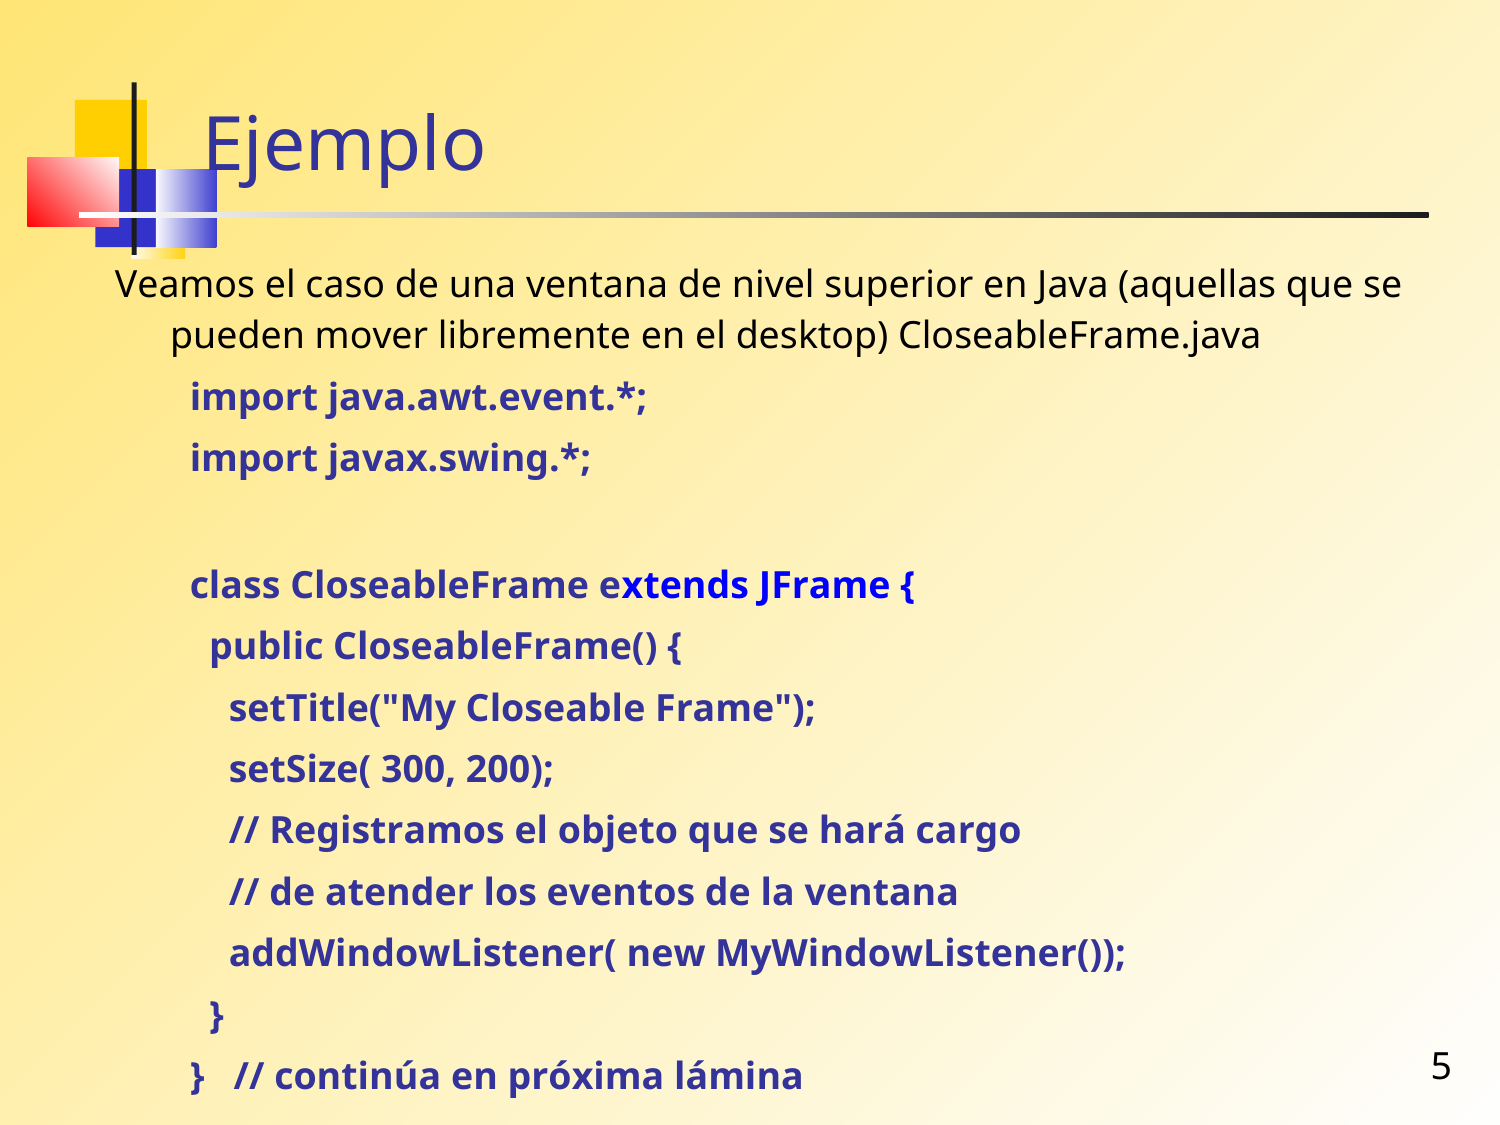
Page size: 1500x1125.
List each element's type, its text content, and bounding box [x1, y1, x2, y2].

title Ejemplo [187, 37, 1466, 201]
list Veamos el caso de una ventana de nivel superior en Java (aquellas que se pueden mover libremente en el desktop) CloseableFrame.java import java.awt.event.*; import javax.swing.*; class CloseableFrame extends JFrame { public CloseableFrame() { setTitle("My Closeable Frame"); setSize( 300, 200); // Registramos el objeto que se hará cargo // de atender los eventos de la ventana addWindowListener( new MyWindowListener()); } } // continúa en próxima lámina [99, 249, 1463, 1125]
